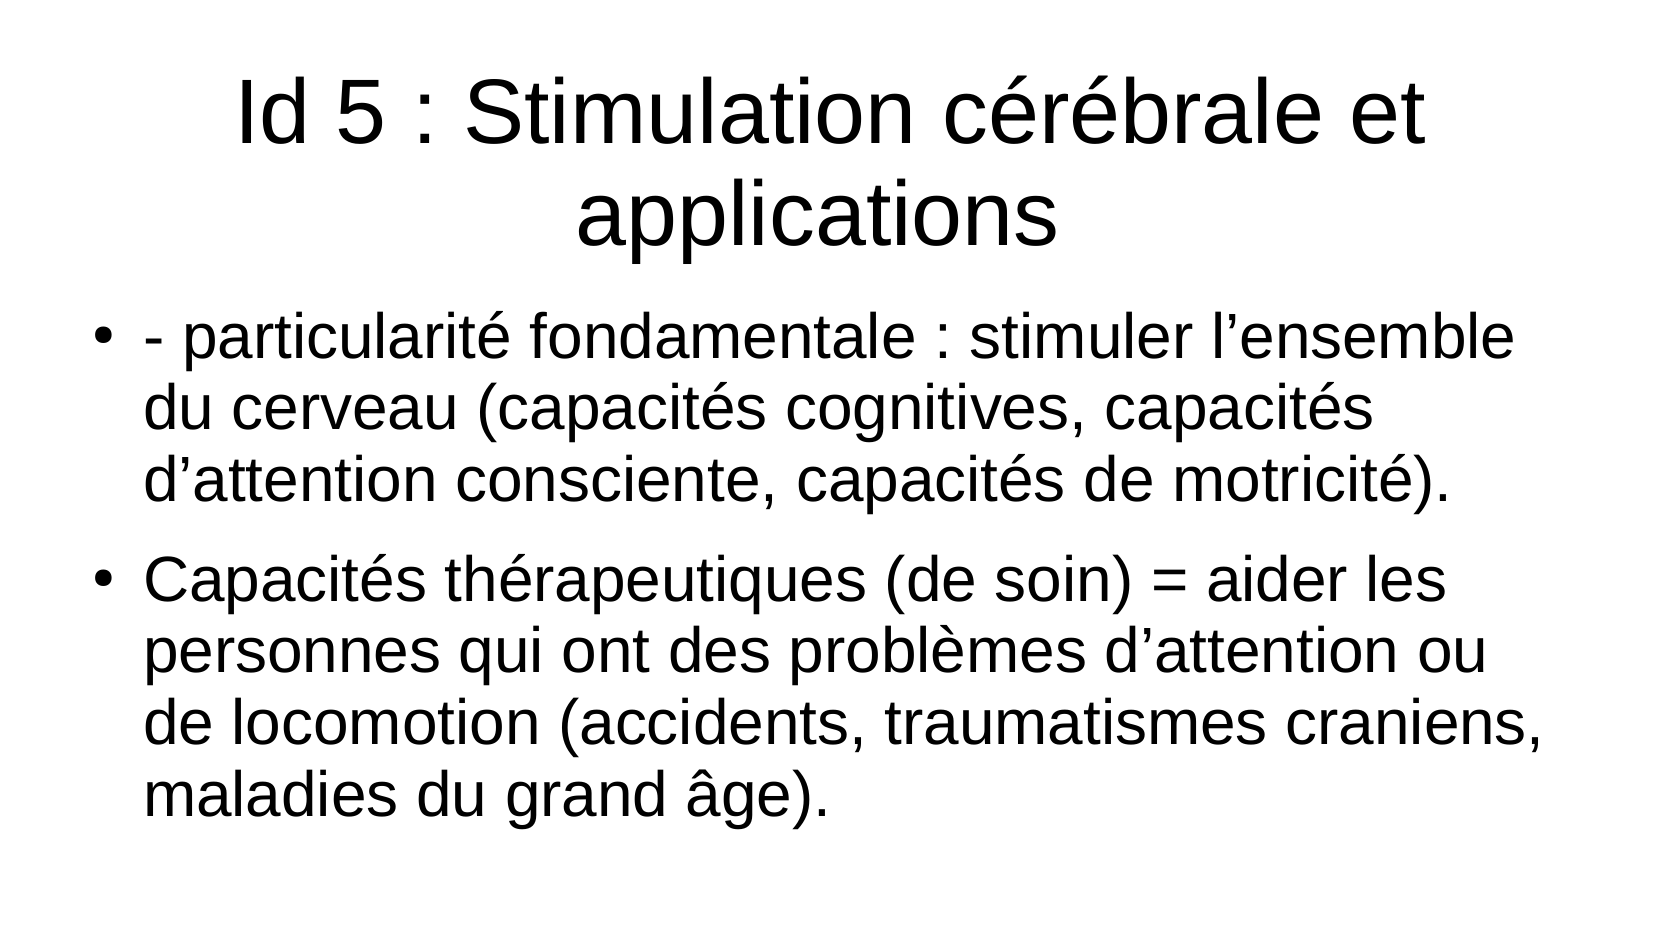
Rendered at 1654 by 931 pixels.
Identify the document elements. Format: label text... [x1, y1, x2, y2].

list - particularité fondamentale : stimuler l’ensemble du cerveau (capacités cognitives, capacités d’attention consciente, capacités de motricité). Capacités thérapeutiques (de soin) = aider les personnes qui ont des problèmes d’attention ou de locomotion (accidents, traumatismes craniens, maladies du grand âge). [75, 300, 1564, 841]
title Id 5 : Stimulation cérébrale et applications [86, 60, 1576, 266]
